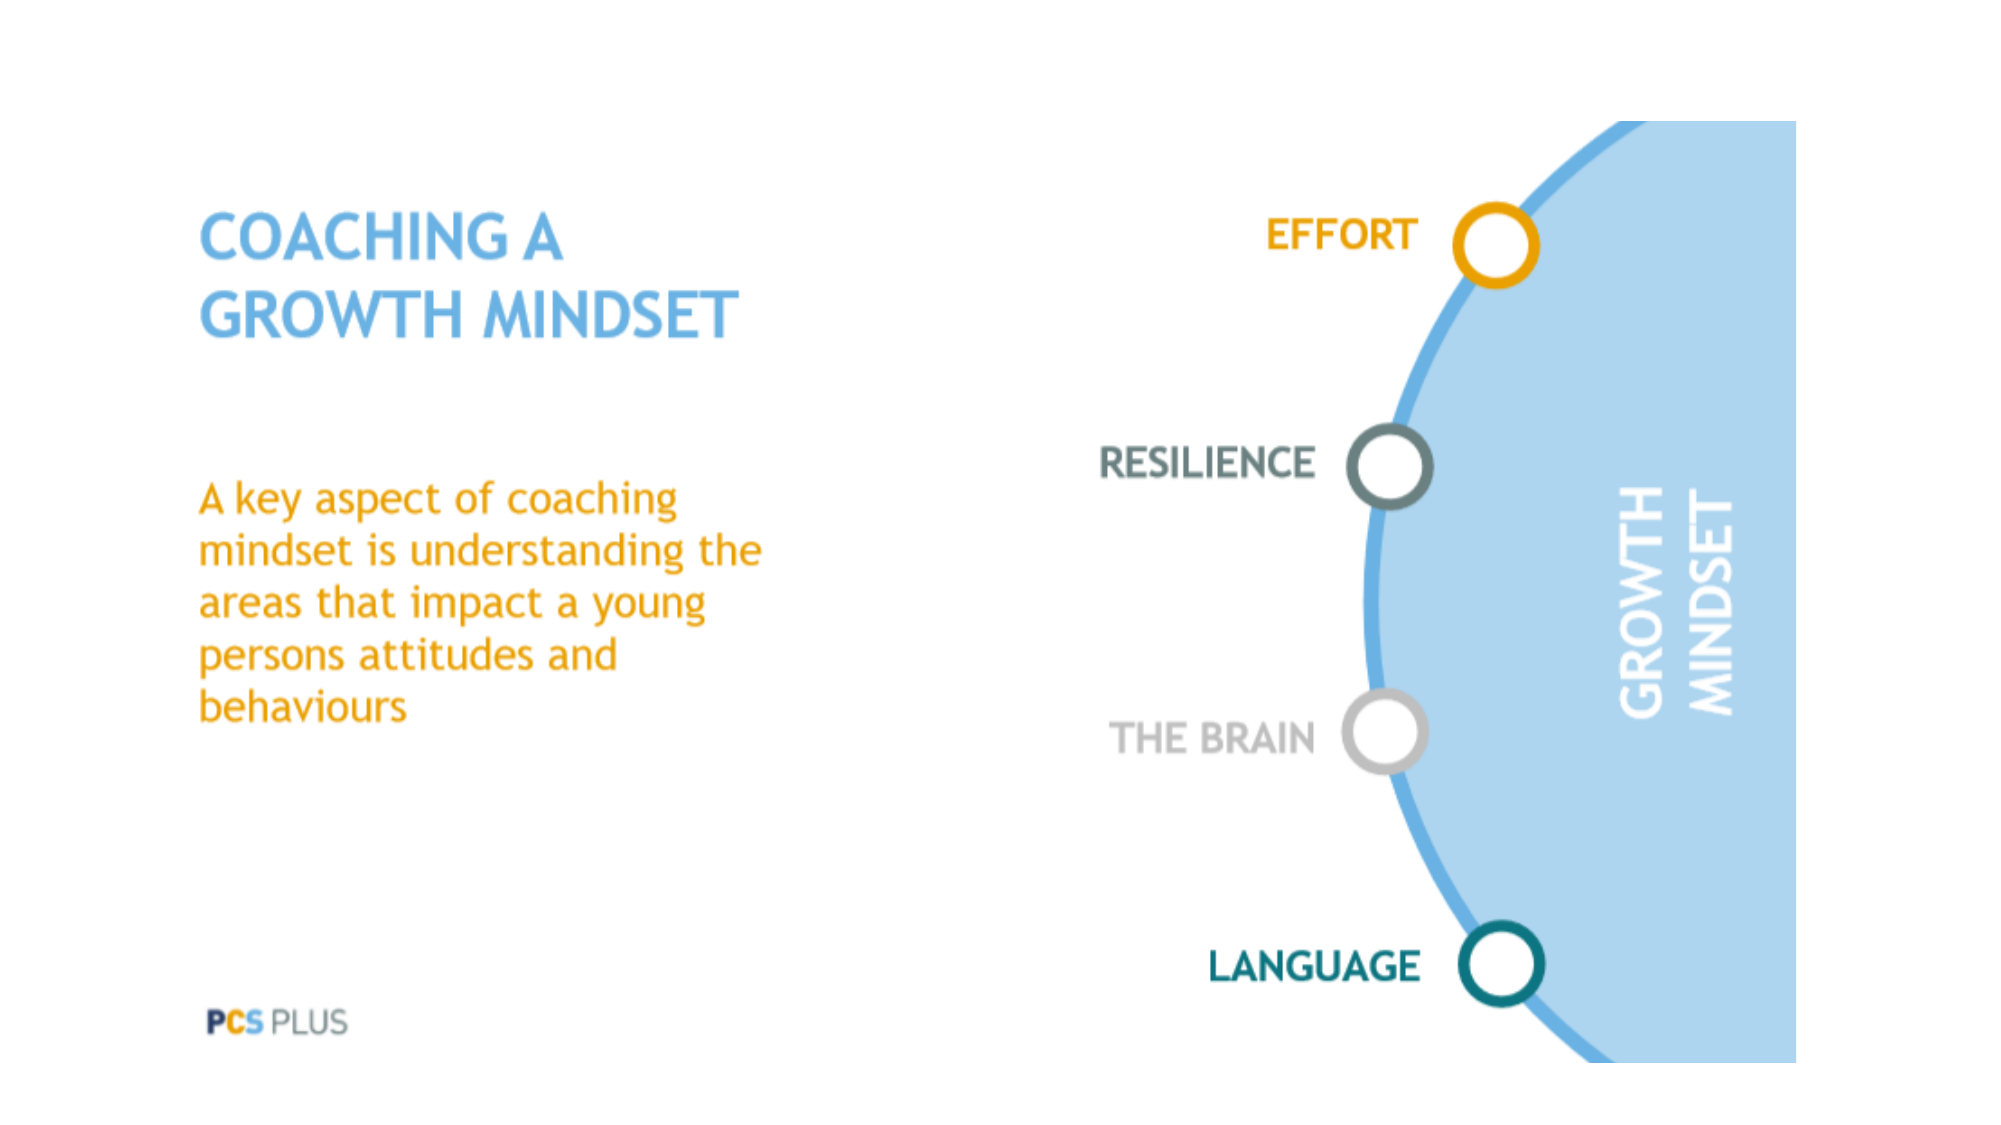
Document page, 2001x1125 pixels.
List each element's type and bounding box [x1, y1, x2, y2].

picture [154, 121, 1797, 1063]
